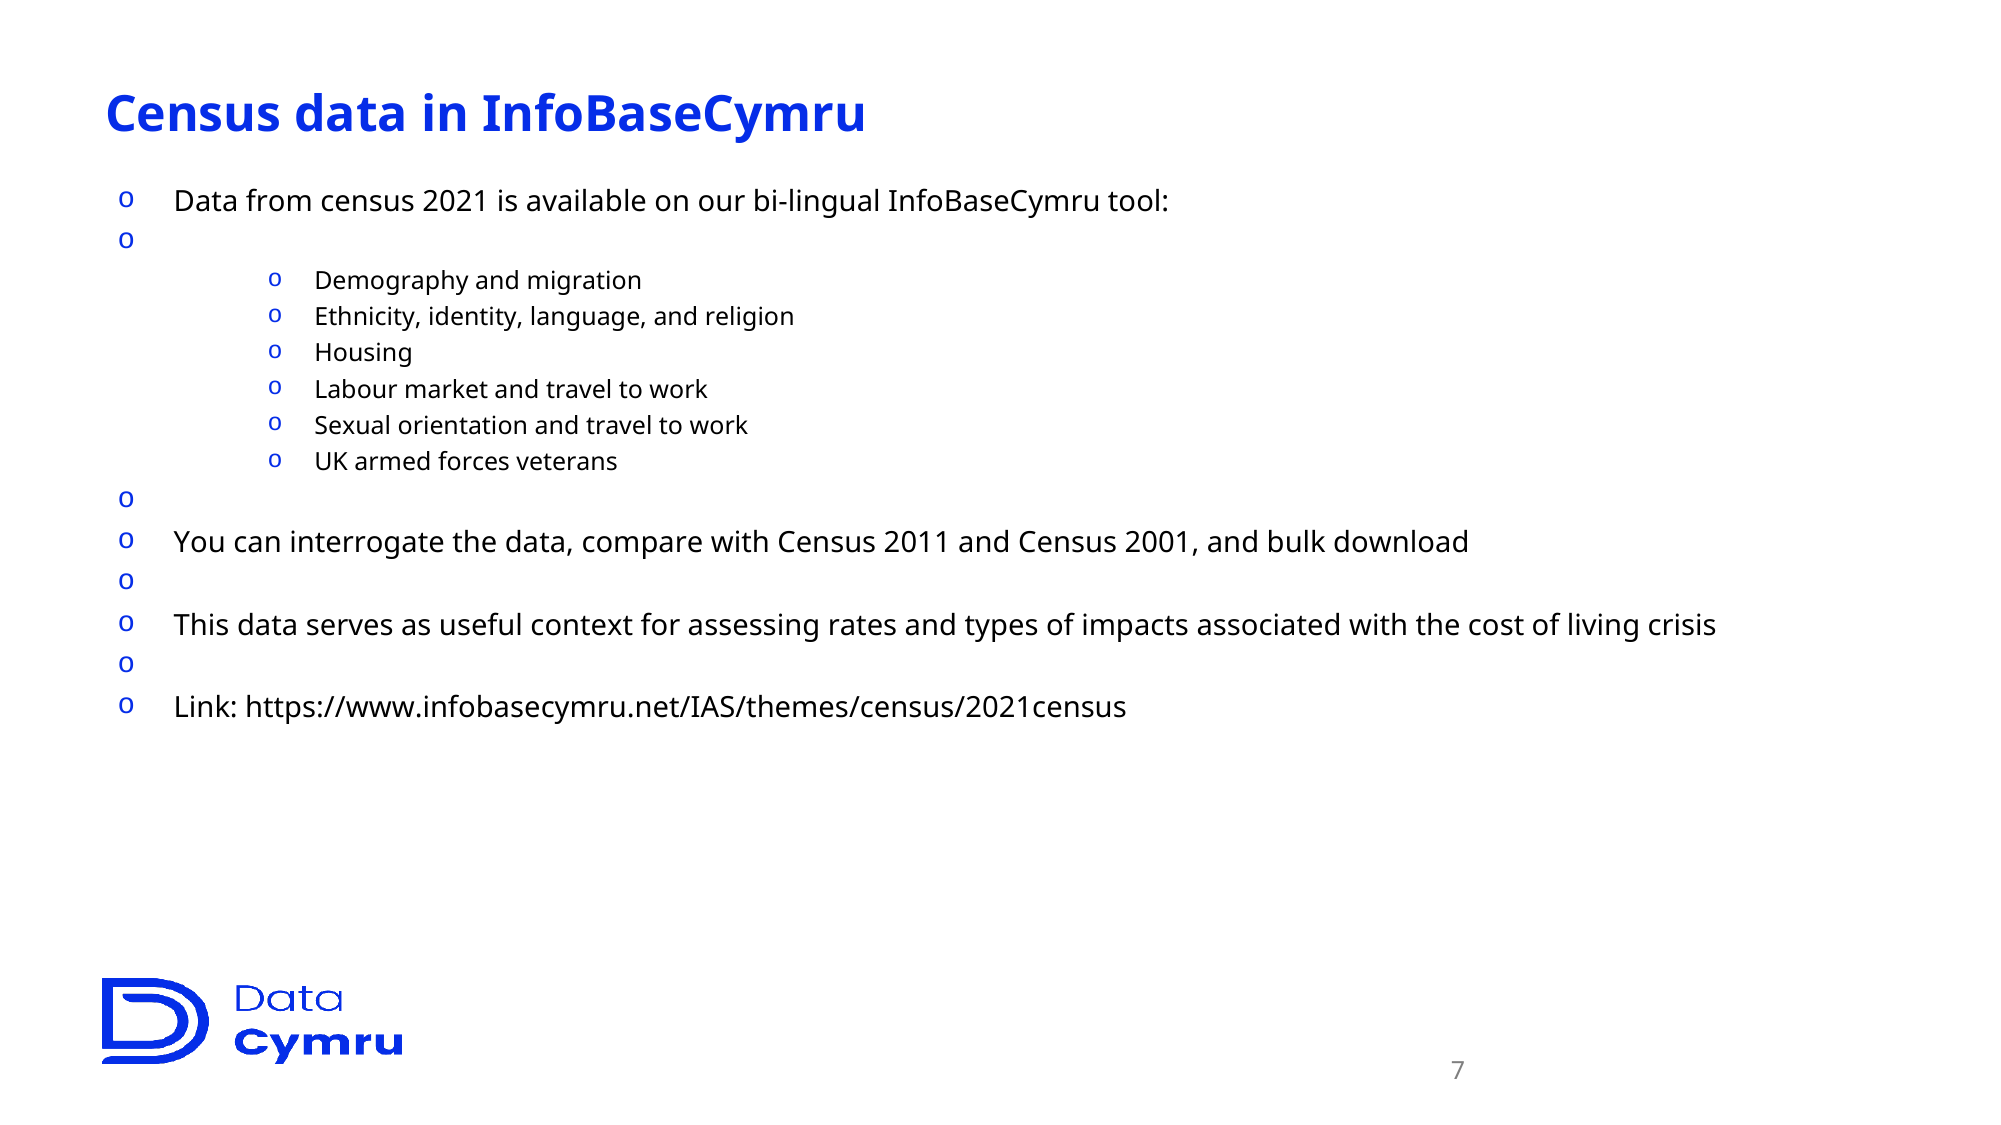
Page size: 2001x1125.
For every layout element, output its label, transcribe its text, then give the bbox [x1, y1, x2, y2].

list Data from census 2021 is available on our bi-lingual InfoBaseCymru tool: Demography and migration Ethnicity, identity, language, and religion Housing Labour market and travel to work Sexual orientation and travel to work UK armed forces veterans You can interrogate the data, compare with Census 2011 and Census 2001, and bulk download This data serves as useful context for assessing rates and types of impacts associated with the cost of living crisis Link: https://www.infobasecymru.net/IAS/themes/census/2021census [102, 174, 1903, 941]
title Census data in InfoBaseCymru [90, 48, 1888, 175]
text_box 7 [1435, 1046, 1903, 1083]
